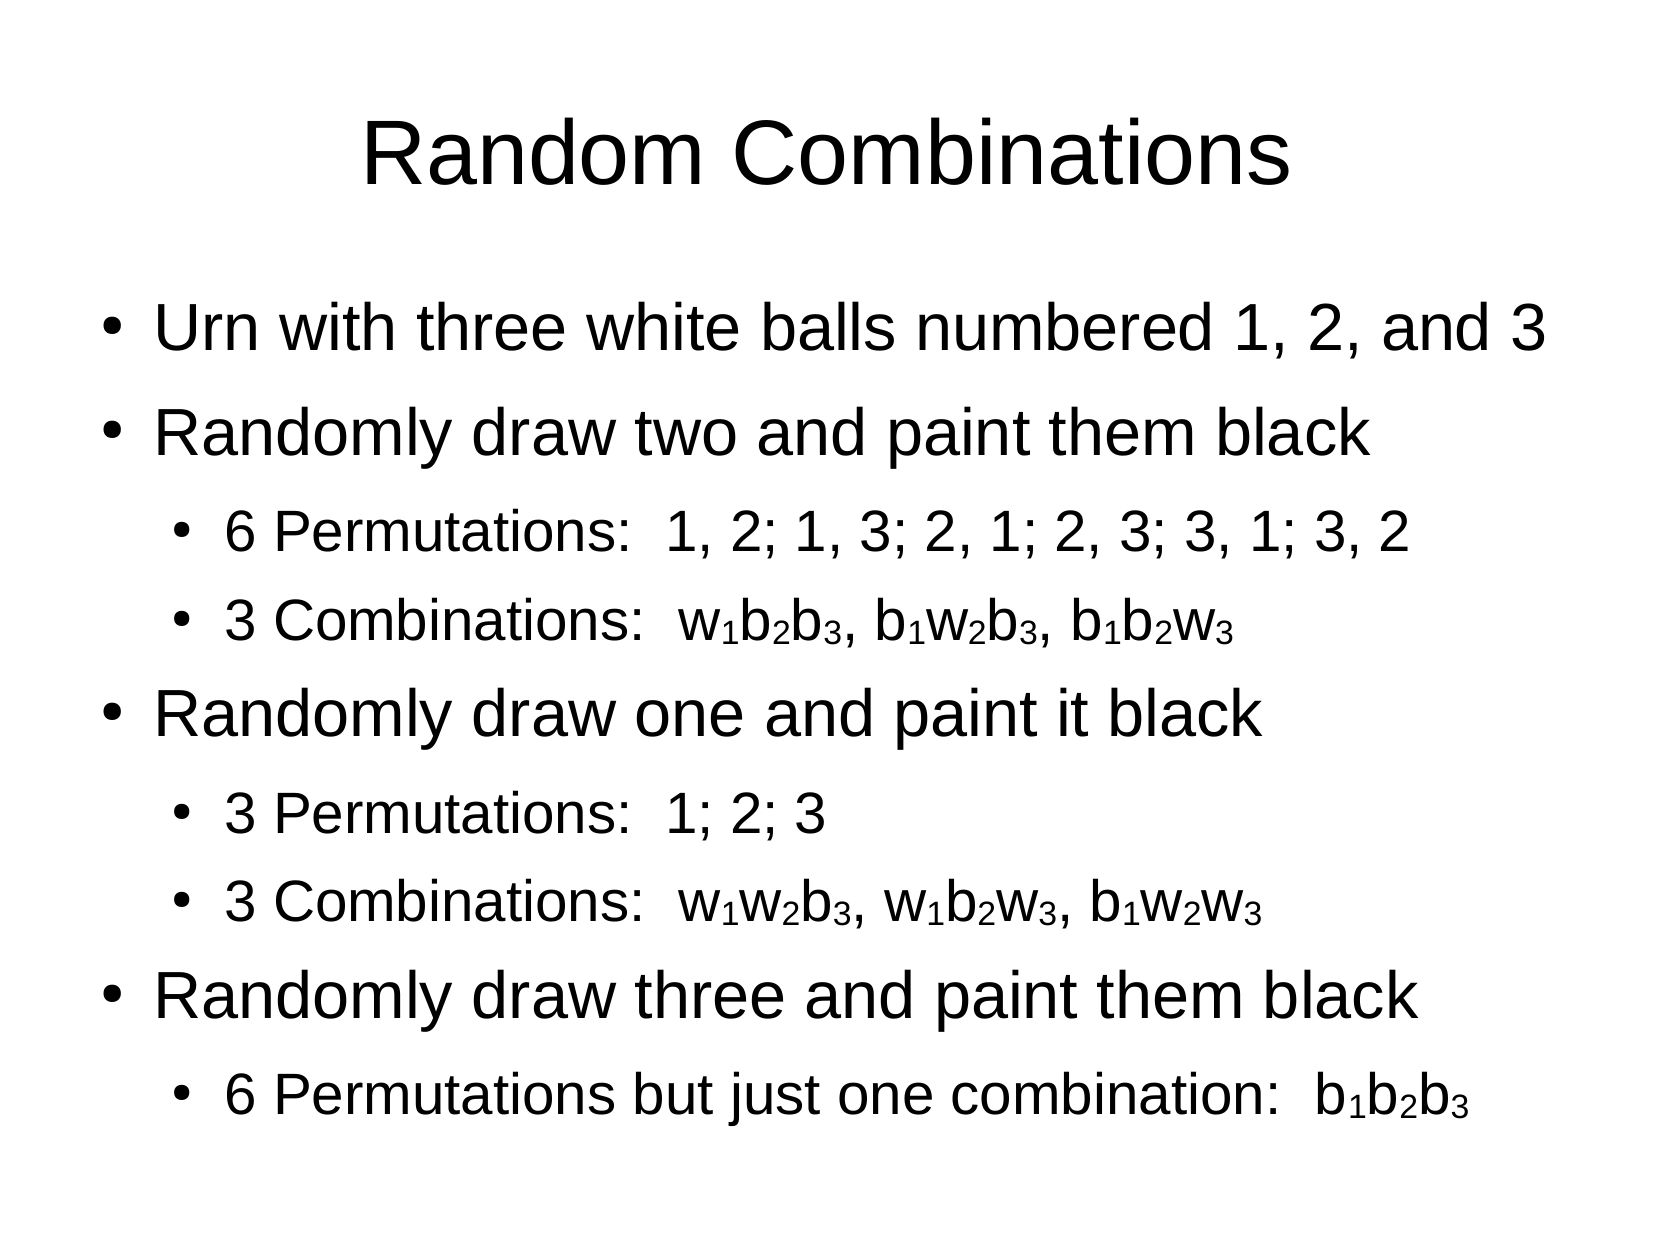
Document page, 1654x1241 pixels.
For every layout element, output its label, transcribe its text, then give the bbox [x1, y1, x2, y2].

title Random Combinations [82, 49, 1571, 257]
list Urn with three white balls numbered 1, 2, and 3 Randomly draw two and paint them black 6 Permutations: 1, 2; 1, 3; 2, 1; 2, 3; 3, 1; 3, 2 3 Combinations: w1b2b3, b1w2b3, b1b2w3 Randomly draw one and paint it black 3 Permutations: 1; 2; 3 3 Combinations: w1w2b3, w1b2w3, b1w2w3 Randomly draw three and paint them black 6 Permutations but just one combination: b1b2b3 [82, 290, 1571, 1184]
